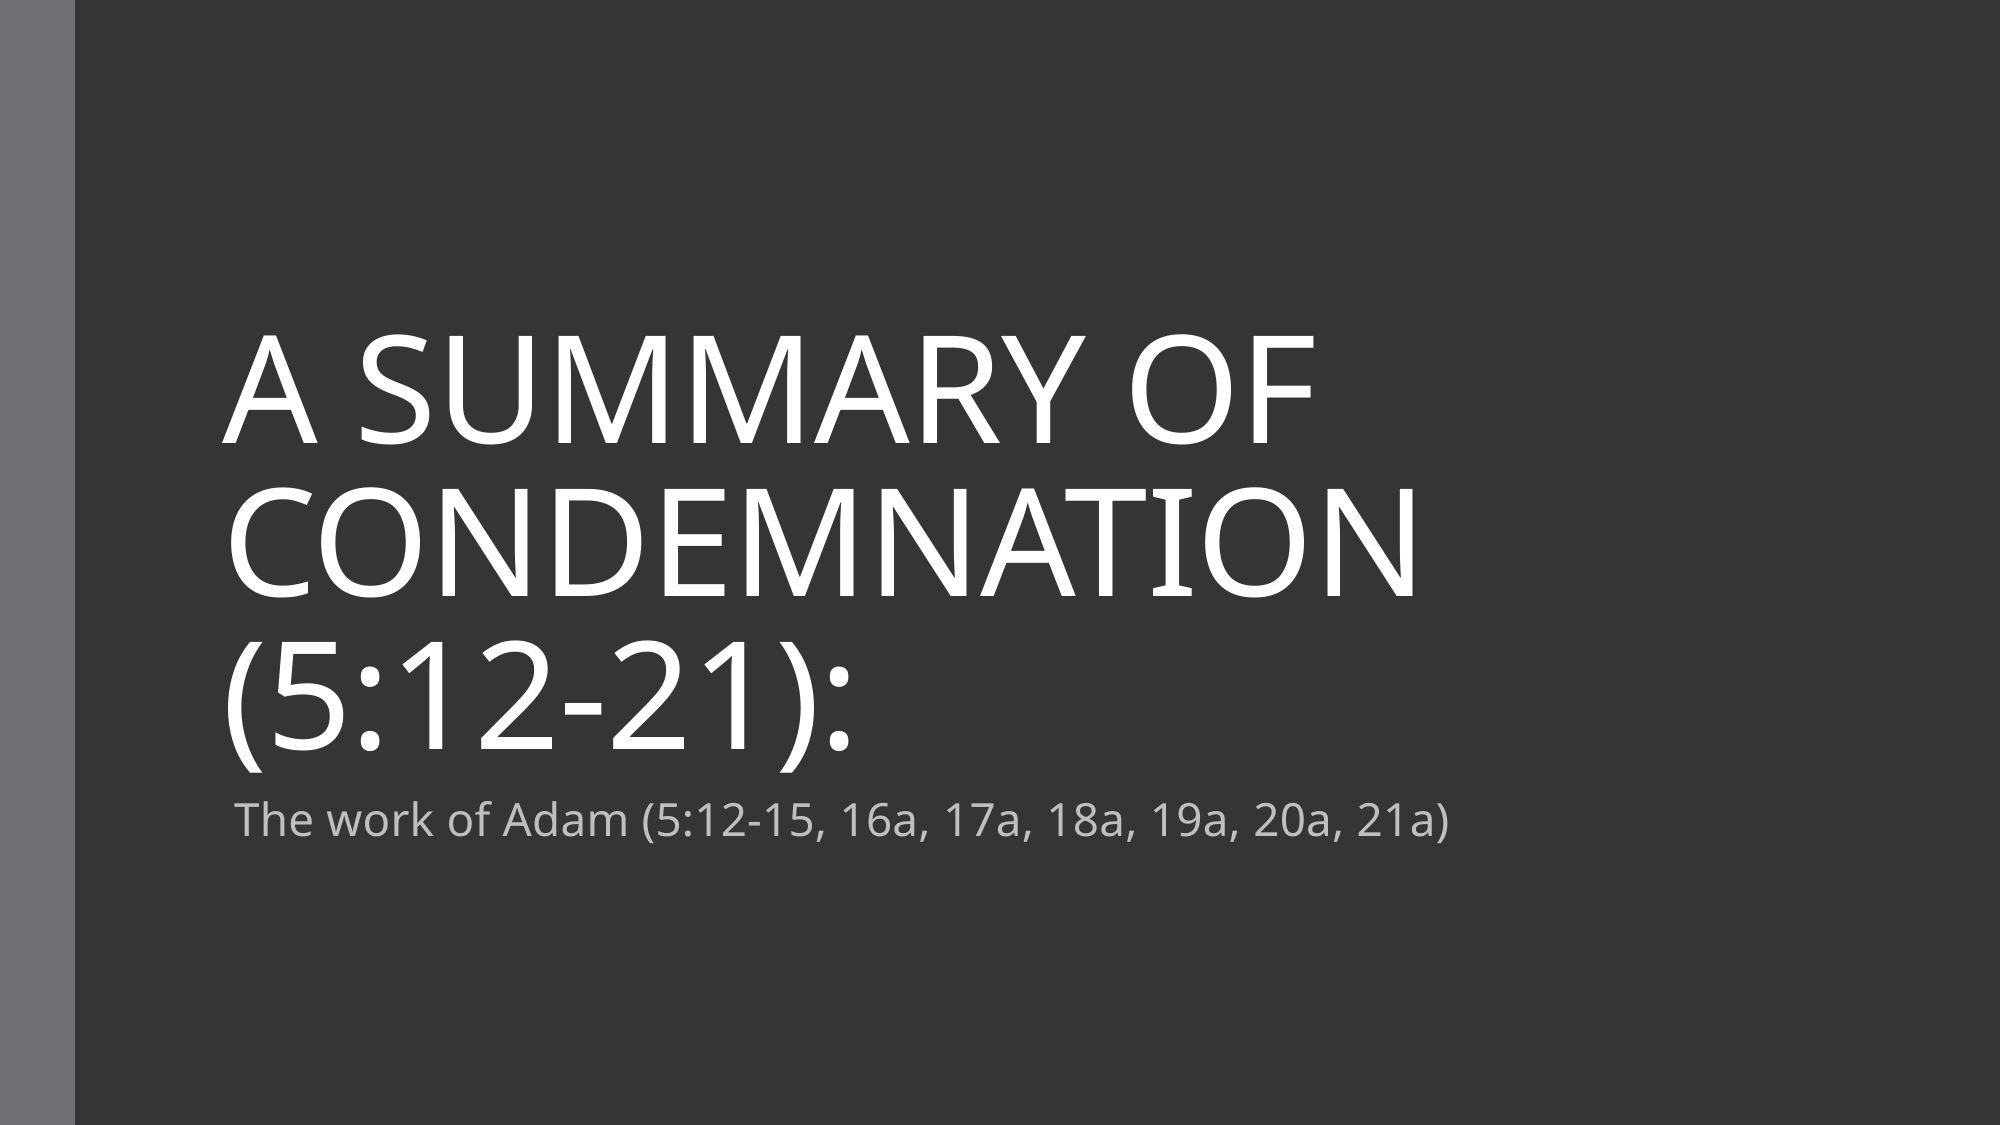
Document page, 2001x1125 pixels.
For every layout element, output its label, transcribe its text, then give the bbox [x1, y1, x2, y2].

subtitle The work of Adam (5:12-15, 16a, 17a, 18a, 19a, 20a, 21a) [206, 787, 1752, 1066]
title A SUMMARY OF CONDEMNATION (5:12-21): [206, 124, 1752, 787]
